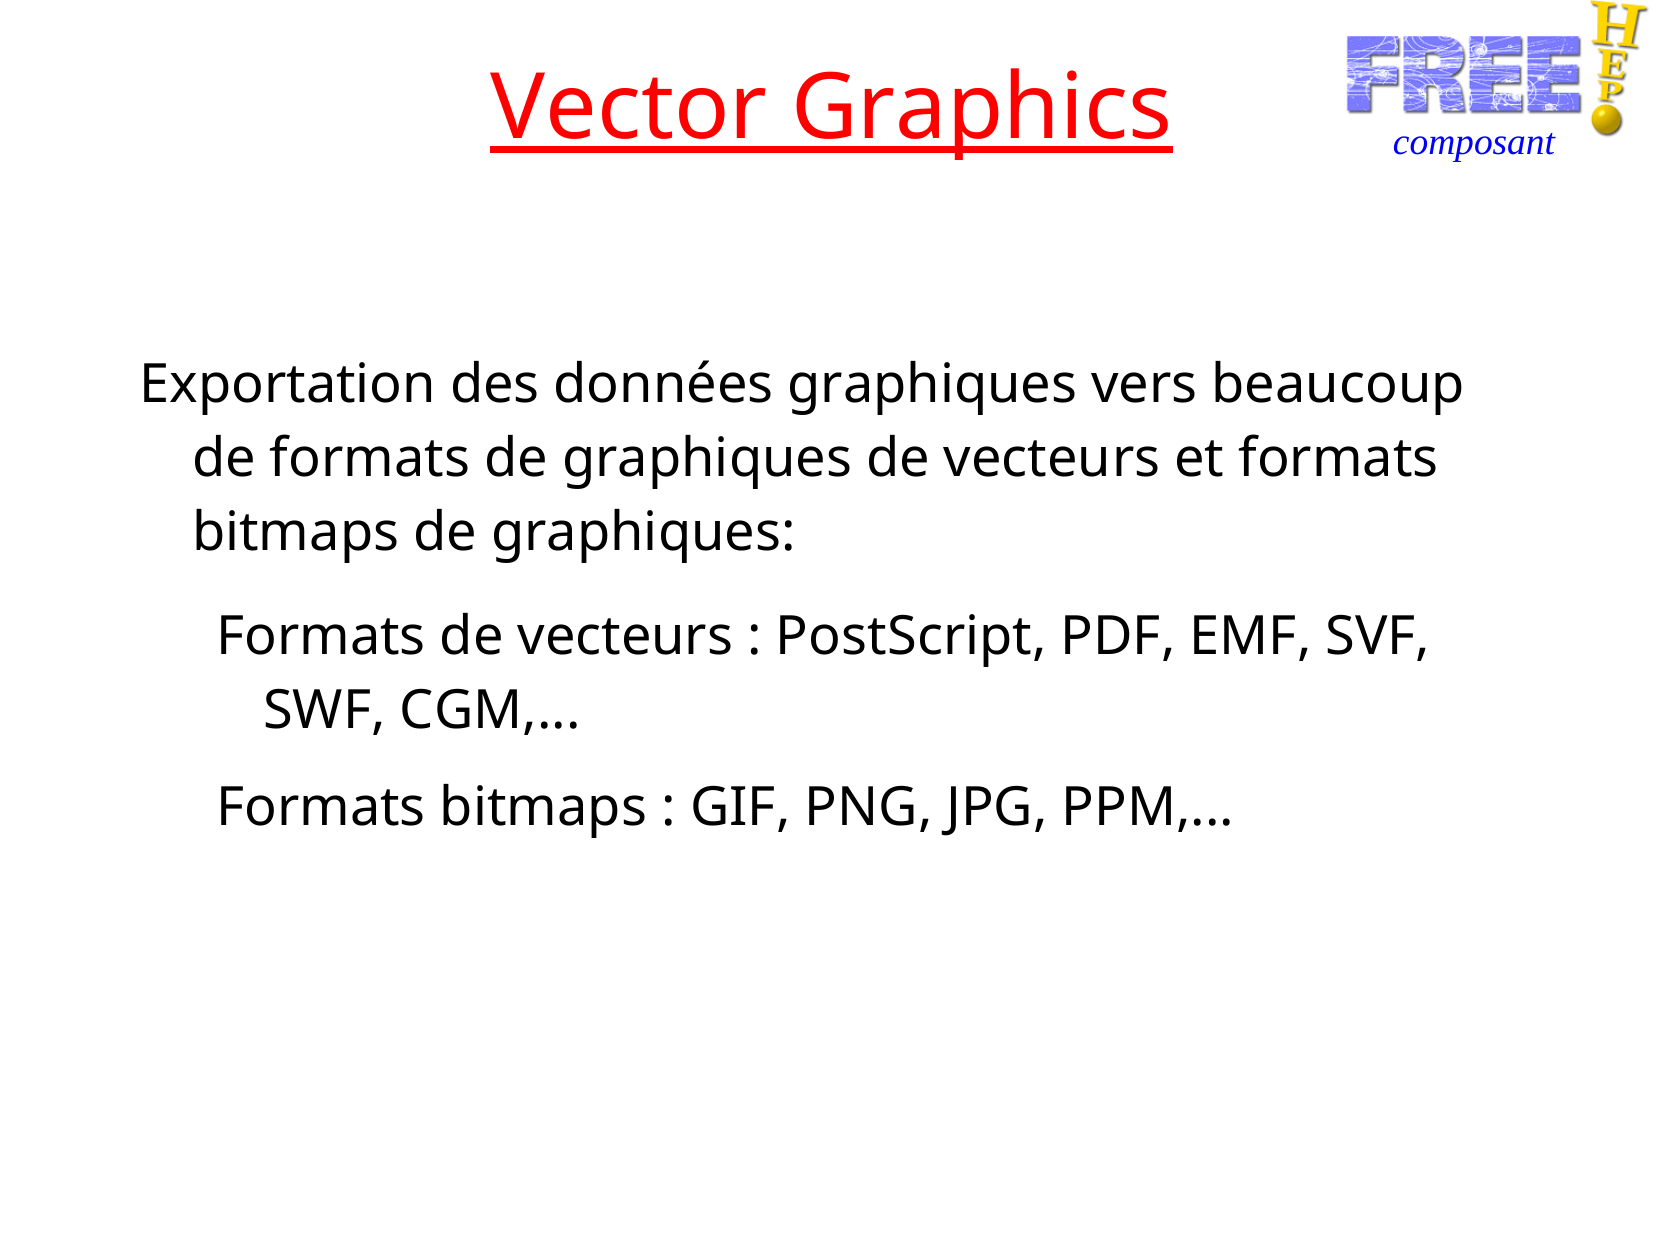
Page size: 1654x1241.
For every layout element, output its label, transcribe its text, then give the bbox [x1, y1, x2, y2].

picture [1336, 0, 1654, 139]
title Vector Graphics [125, 0, 1538, 208]
text_box composant [1392, 121, 1552, 163]
list Exportation des données graphiques vers beaucoup de formats de graphiques de vecteurs et formats bitmaps de graphiques: Formats de vecteurs : PostScript, PDF, EMF, SVF, SWF, CGM,... Formats bitmaps : GIF, PNG, JPG, PPM,... [121, 344, 1534, 1127]
